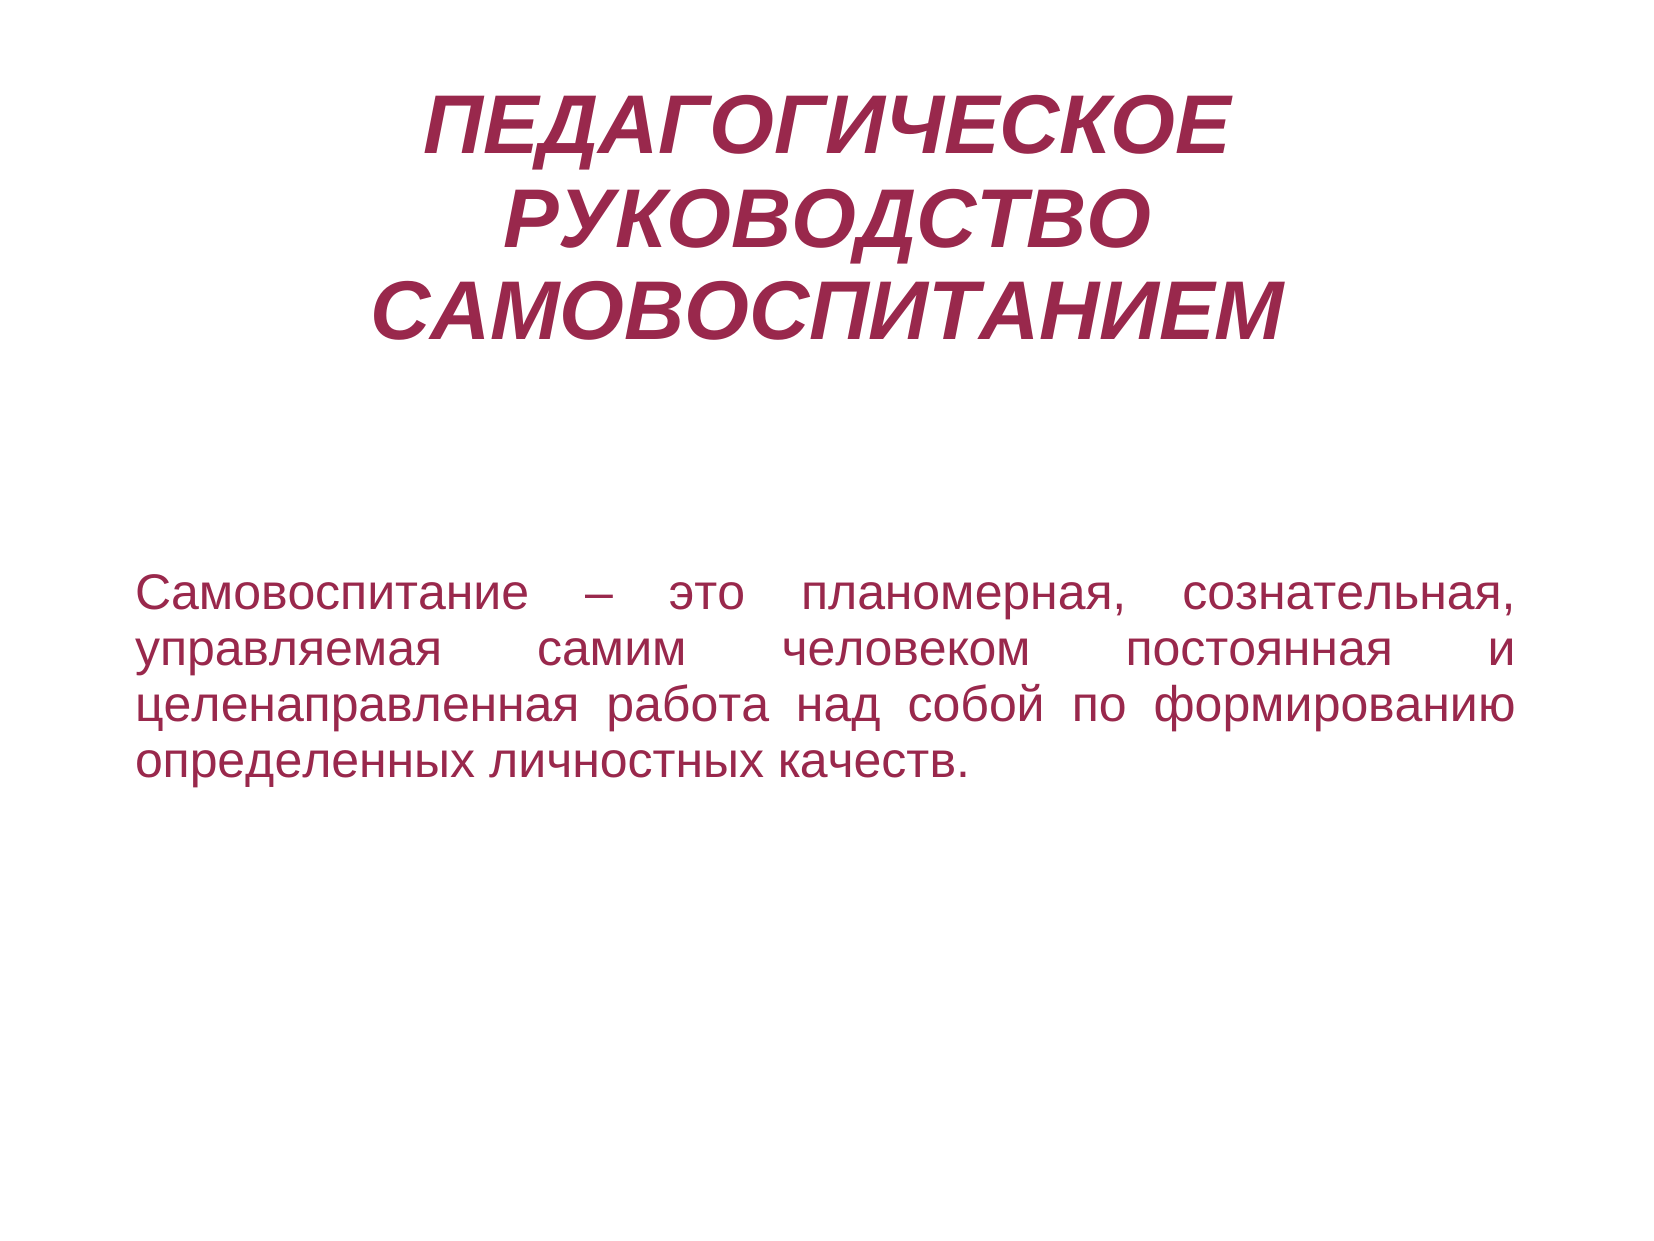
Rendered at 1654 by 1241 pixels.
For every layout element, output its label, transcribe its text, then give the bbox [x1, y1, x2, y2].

title ПЕДАГОГИЧЕСКОЕ РУКОВОДСТВО САМОВОСПИТАНИЕМ [121, 78, 1534, 358]
text_box Самовоспитание – это планомерная, сознательная, управляемая самим человеком постоянная и целенаправленная работа над собой по формированию определенных личностных качеств. [134, 358, 1516, 1125]
